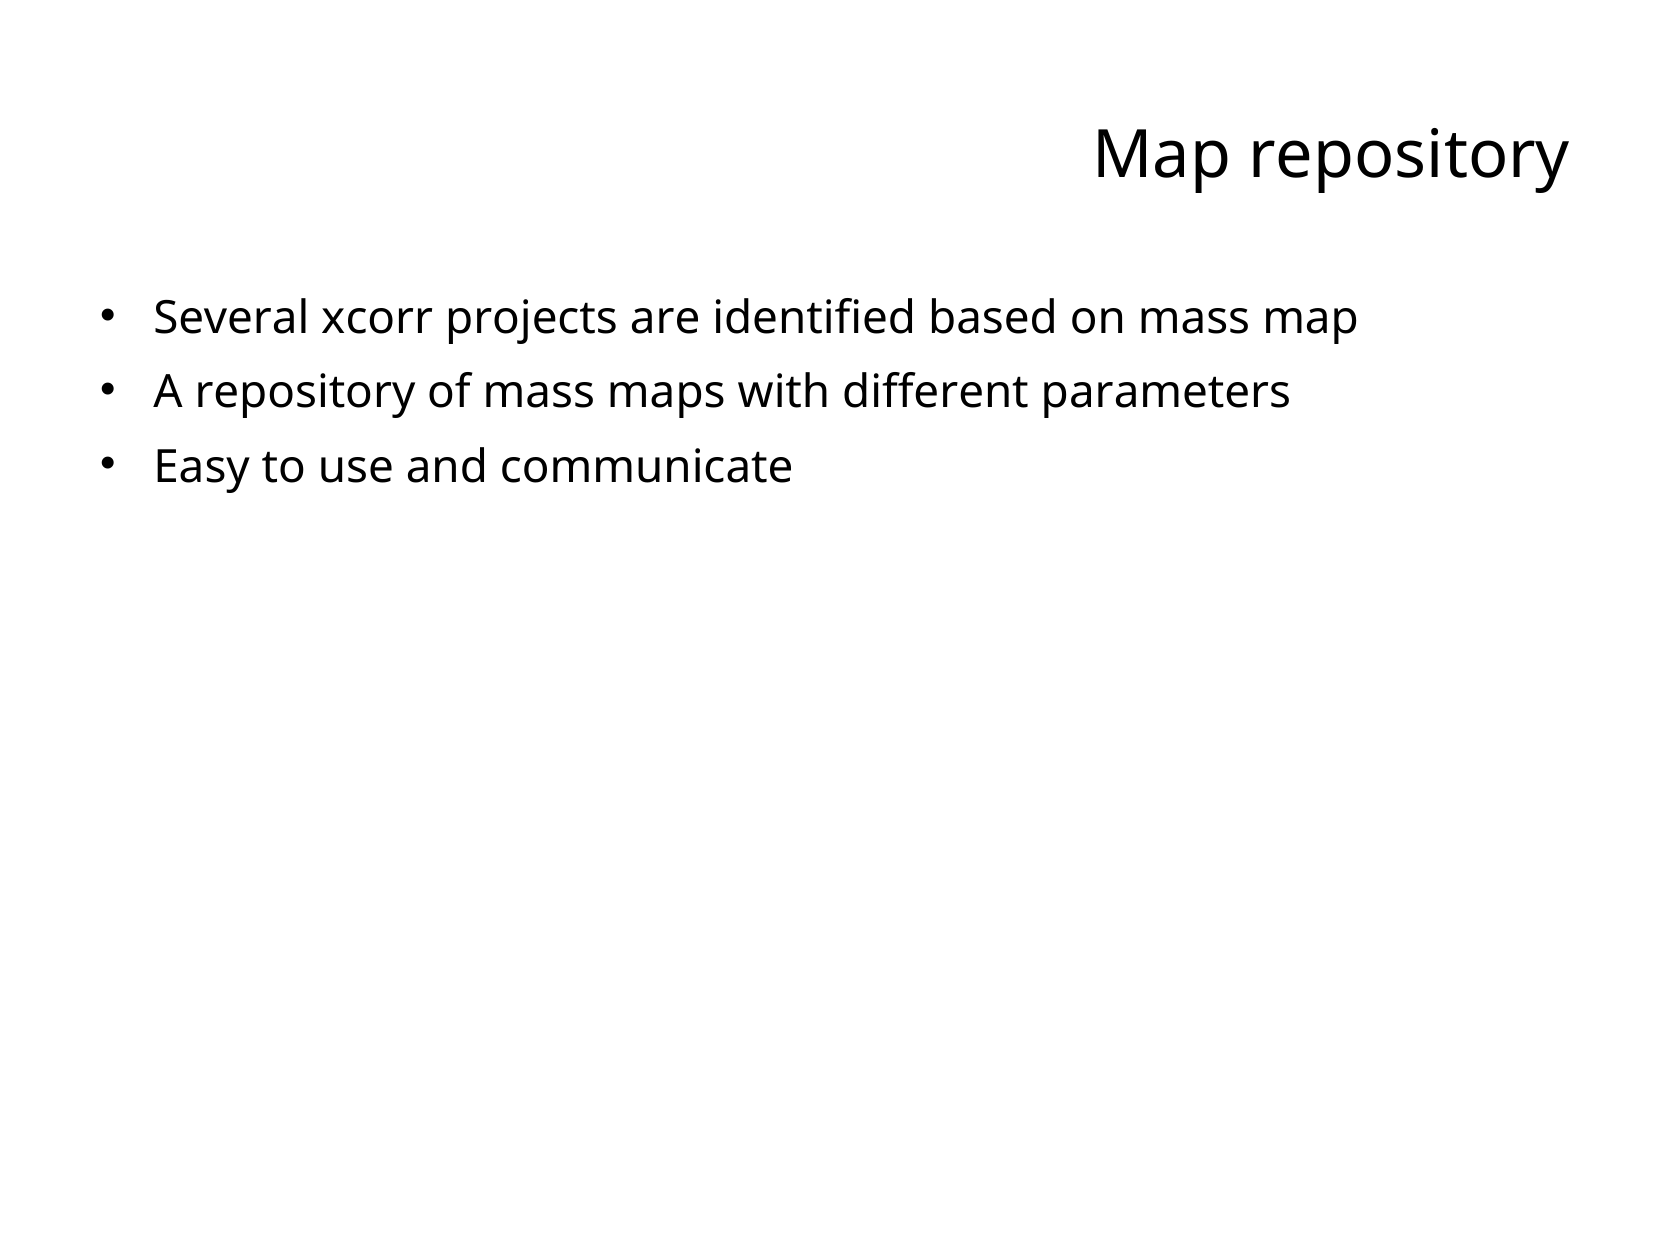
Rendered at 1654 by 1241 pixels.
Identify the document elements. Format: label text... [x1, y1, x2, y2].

title Map repository [82, 49, 1571, 257]
list Several xcorr projects are identified based on mass map A repository of mass maps with different parameters Easy to use and communicate [82, 290, 1571, 1109]
